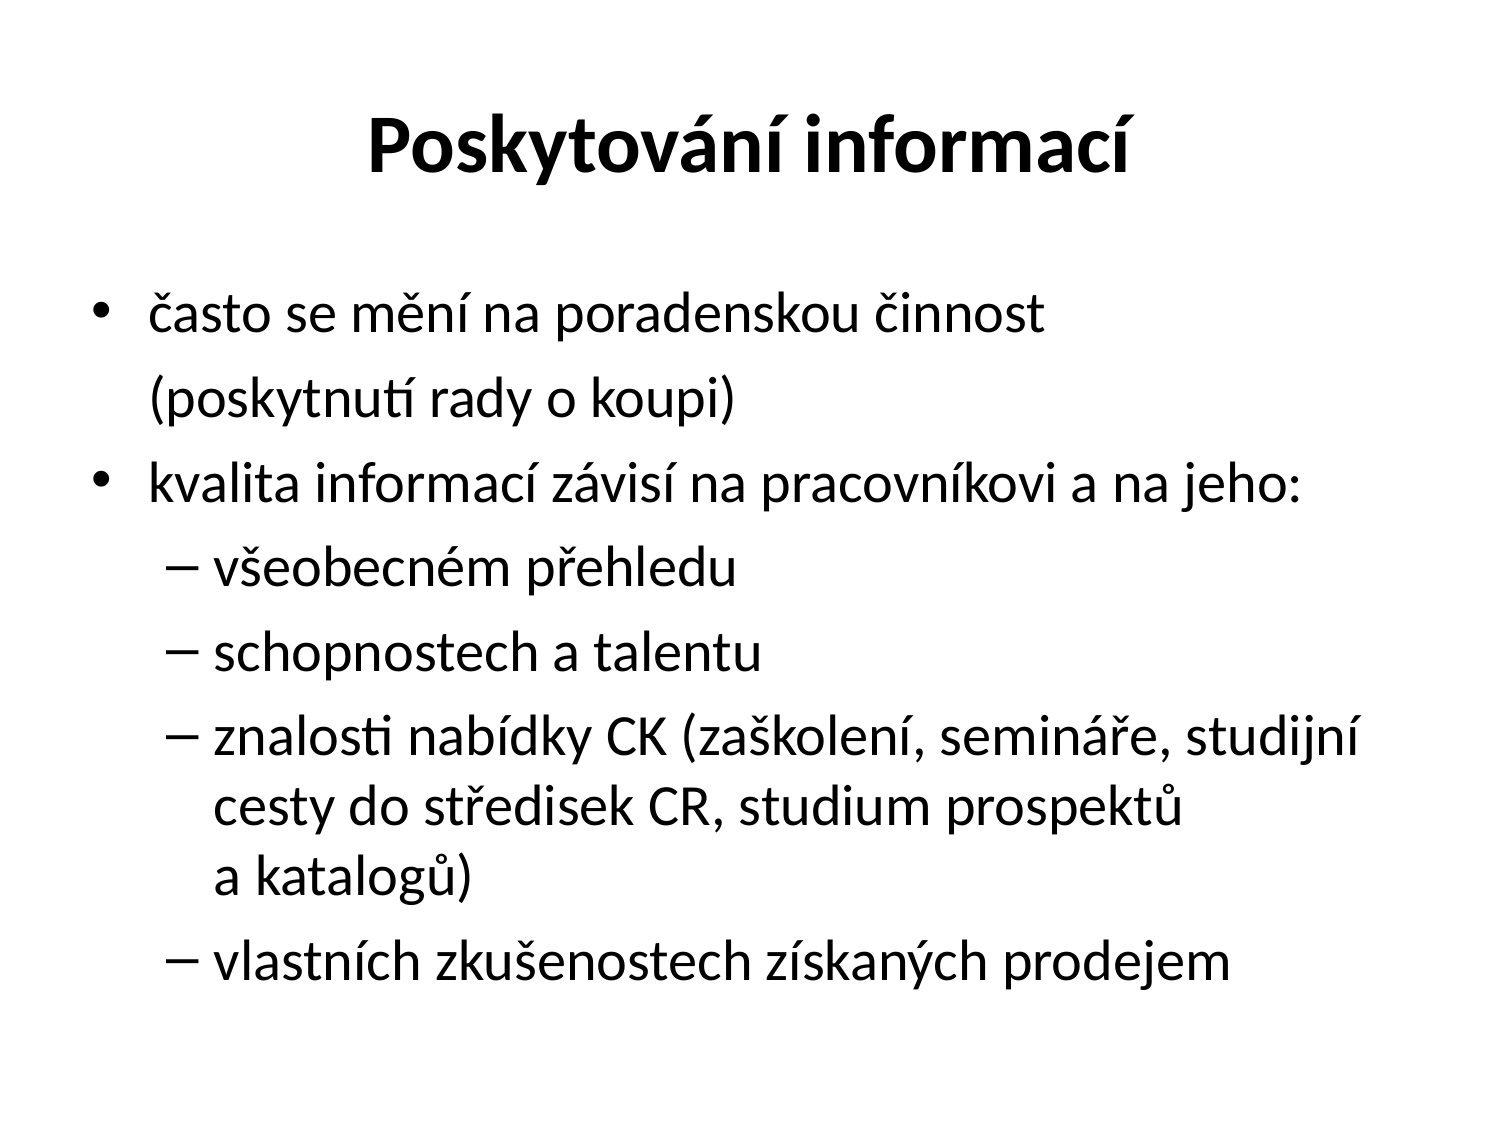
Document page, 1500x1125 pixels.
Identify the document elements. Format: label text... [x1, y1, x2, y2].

list často se mění na poradenskou činnost (poskytnutí rady o koupi) kvalita informací závisí na pracovníkovi a na jeho: všeobecném přehledu schopnostech a talentu znalosti nabídky CK (zaškolení, semináře, studijní cesty do středisek CR, studium prospektů a katalogů) vlastních zkušenostech získaných prodejem [76, 267, 1427, 1084]
title Poskytování informací [75, 45, 1426, 233]
